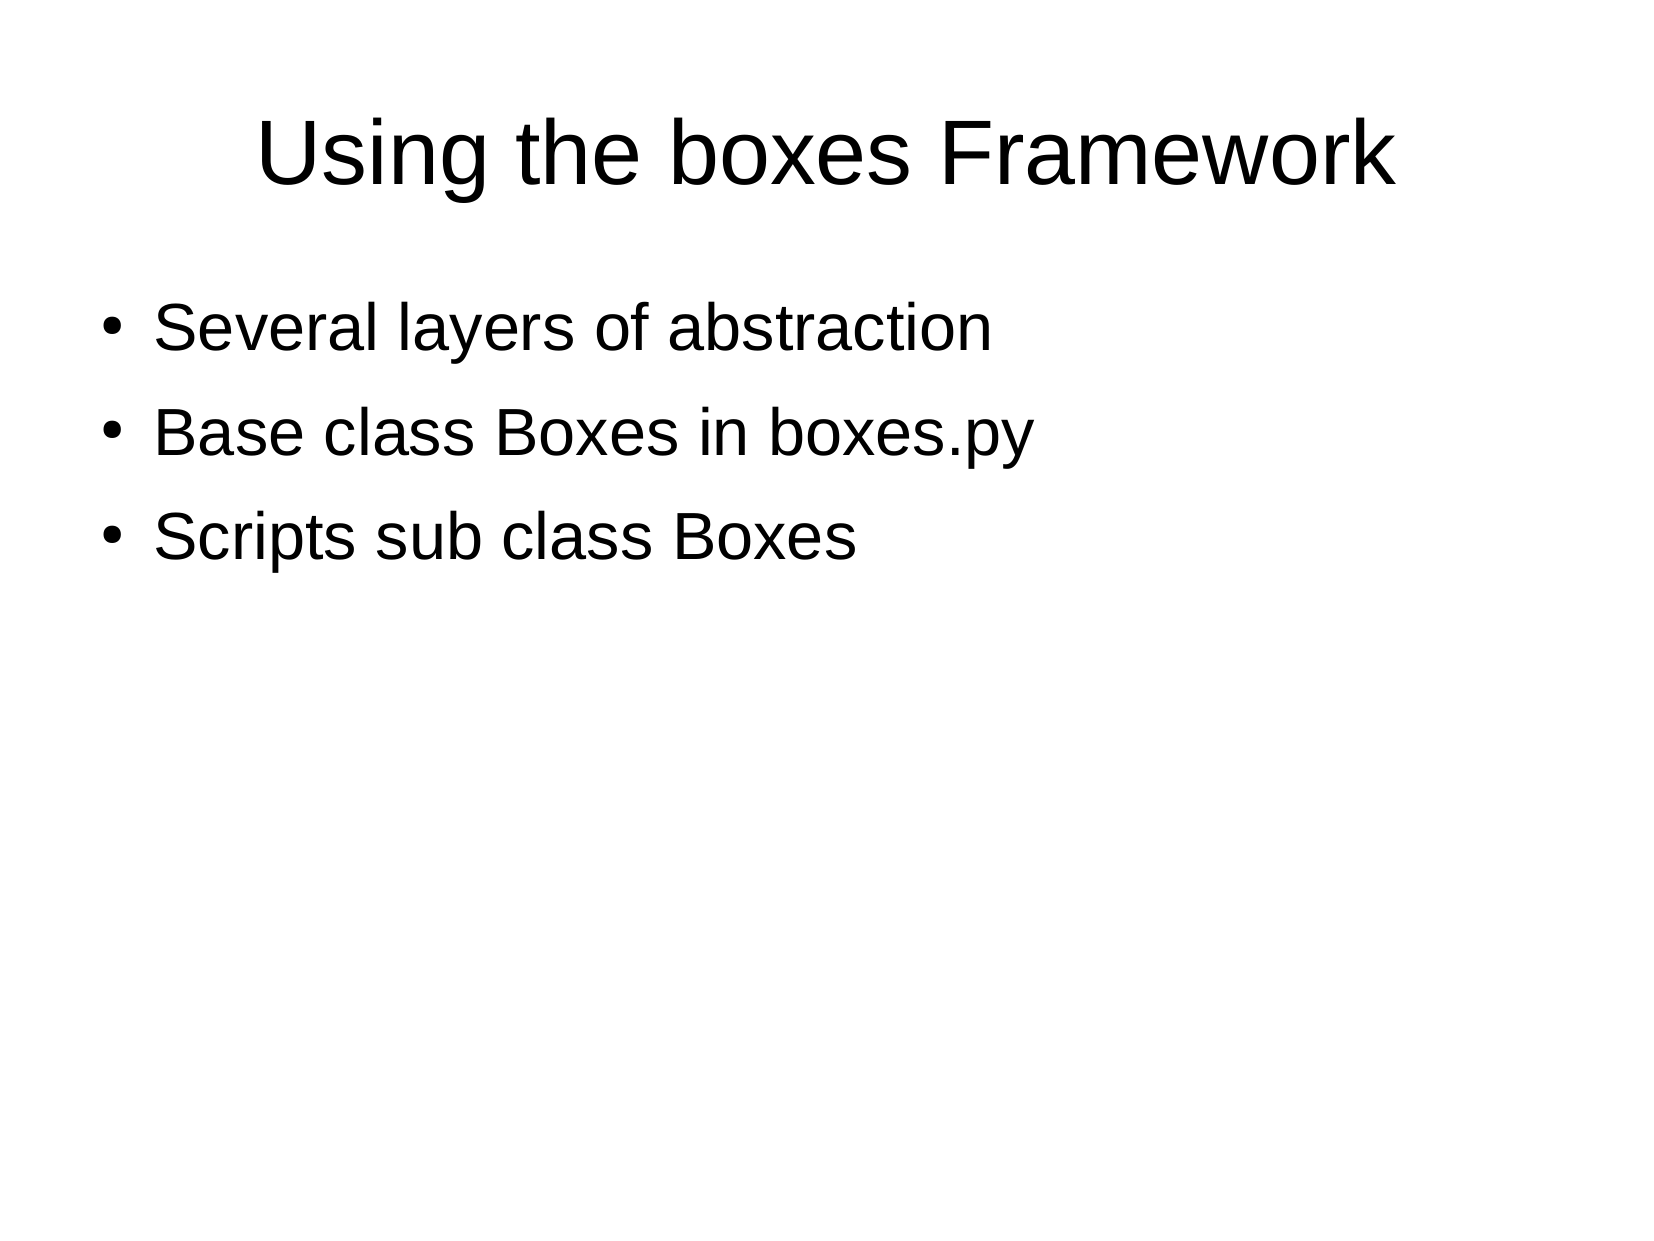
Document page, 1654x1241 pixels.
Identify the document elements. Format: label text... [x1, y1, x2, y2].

title Using the boxes Framework [82, 49, 1571, 257]
list Several layers of abstraction Base class Boxes in boxes.py Scripts sub class Boxes [82, 290, 1571, 1010]
